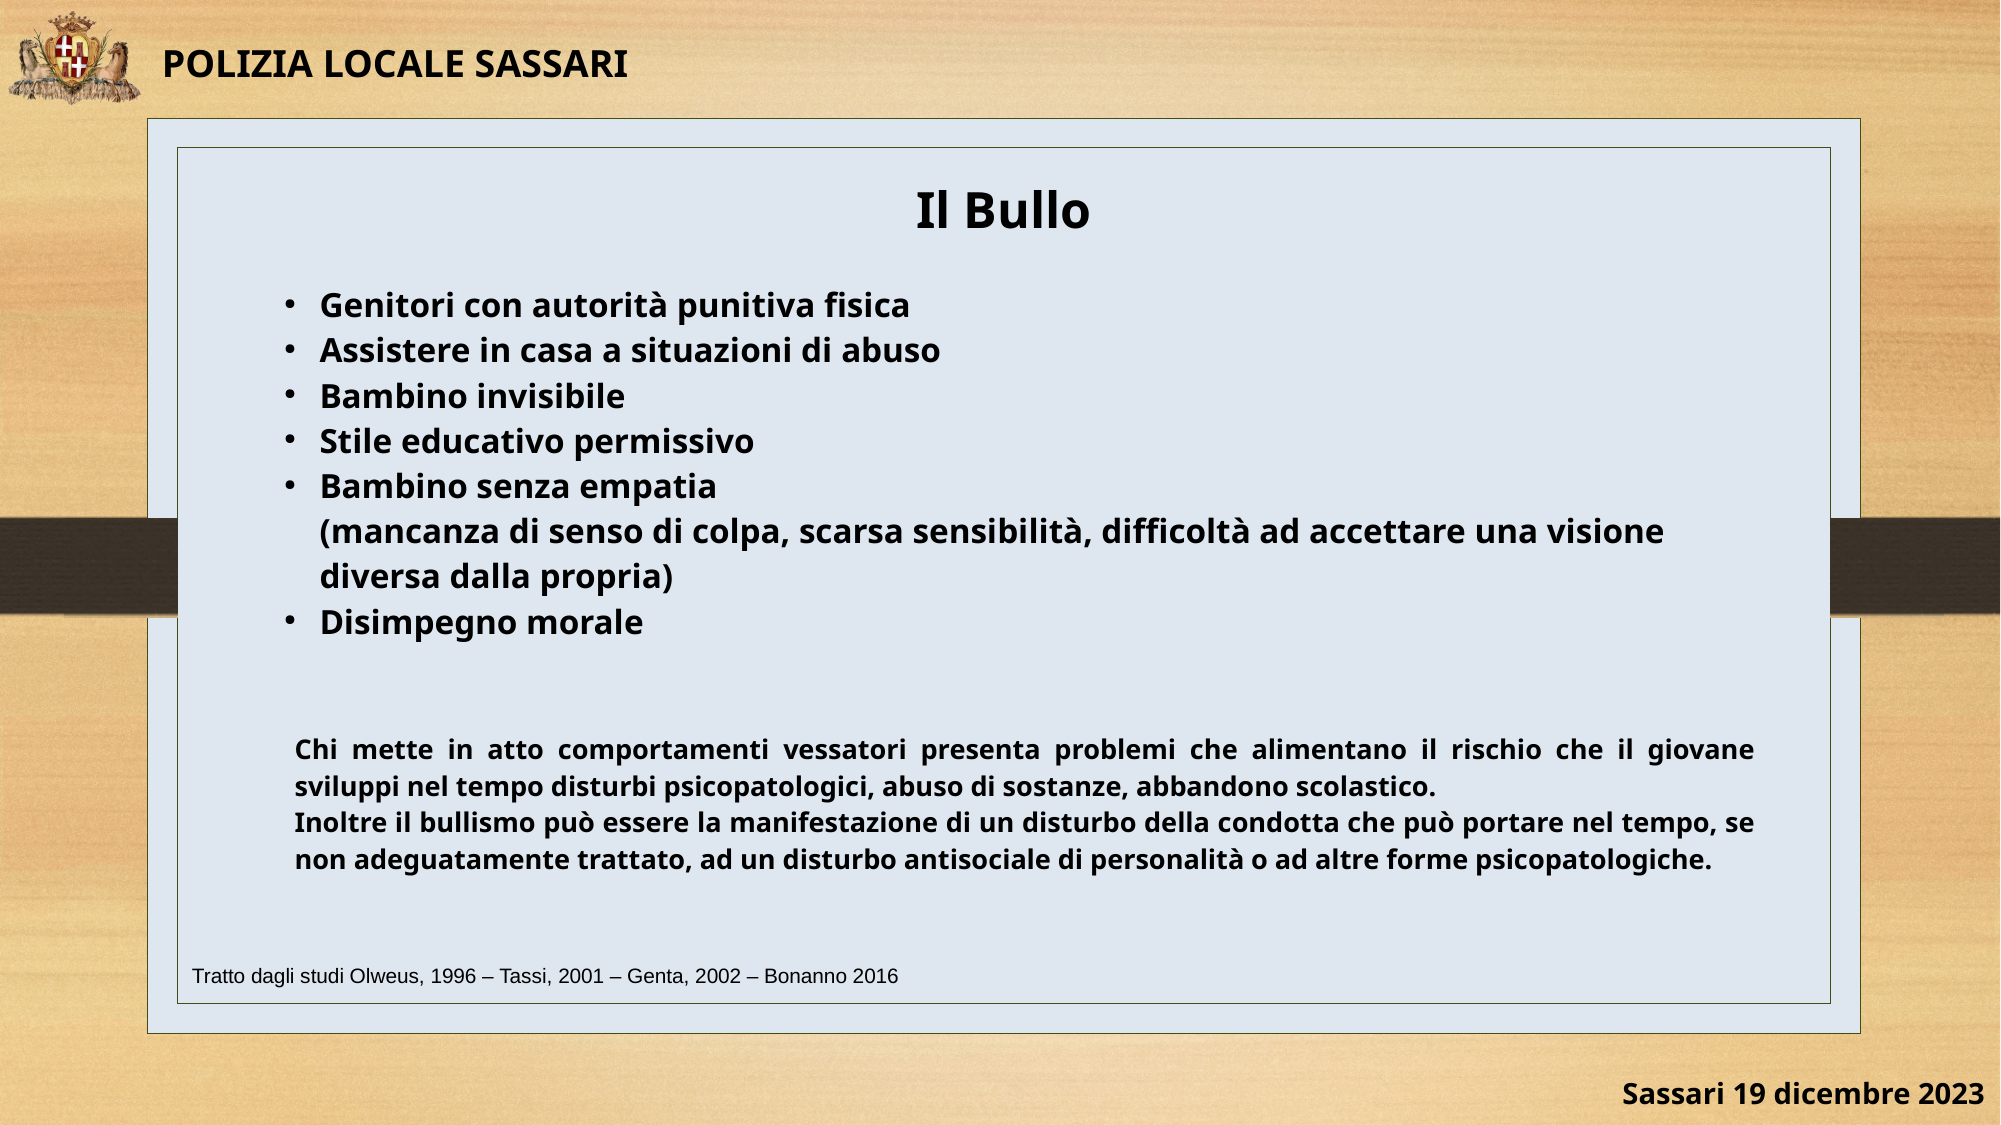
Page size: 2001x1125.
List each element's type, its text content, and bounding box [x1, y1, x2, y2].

text_box [147, 618, 1861, 1034]
text_box Tratto dagli studi Olweus, 1996 – Tassi, 2001 – Genta, 2002 – Bonanno 2016 [177, 957, 1350, 1002]
text_box [147, 118, 1861, 518]
text_box POLIZIA LOCALE SASSARI [147, 30, 797, 98]
picture [0, 0, 2001, 1125]
text_box Genitori con autorità punitiva fisica Assistere in casa a situazioni di abuso Bambino invisibile Stile educativo permissivo Bambino senza empatia (mancanza di senso di colpa, scarsa sensibilità, difficoltà ad accettare una visione diversa dalla propria) Disimpegno morale [269, 274, 1759, 664]
text_box [178, 148, 1830, 168]
text_box Chi mette in atto comportamenti vessatori presenta problemi che alimentano il rischio che il giovane sviluppi nel tempo disturbi psicopatologici, abuso di sostanze, abbandono scolastico. Inoltre il bullismo può essere la manifestazione di un disturbo della condotta che può portare nel tempo, se non adeguatamente trattato, ad un disturbo antisociale di personalità o ad altre forme psicopatologiche. [279, 723, 1770, 939]
text_box Sassari 19 dicembre 2023 [1350, 1065, 2000, 1125]
text_box [178, 254, 1830, 1003]
text_box Il Bullo [177, 168, 1831, 254]
